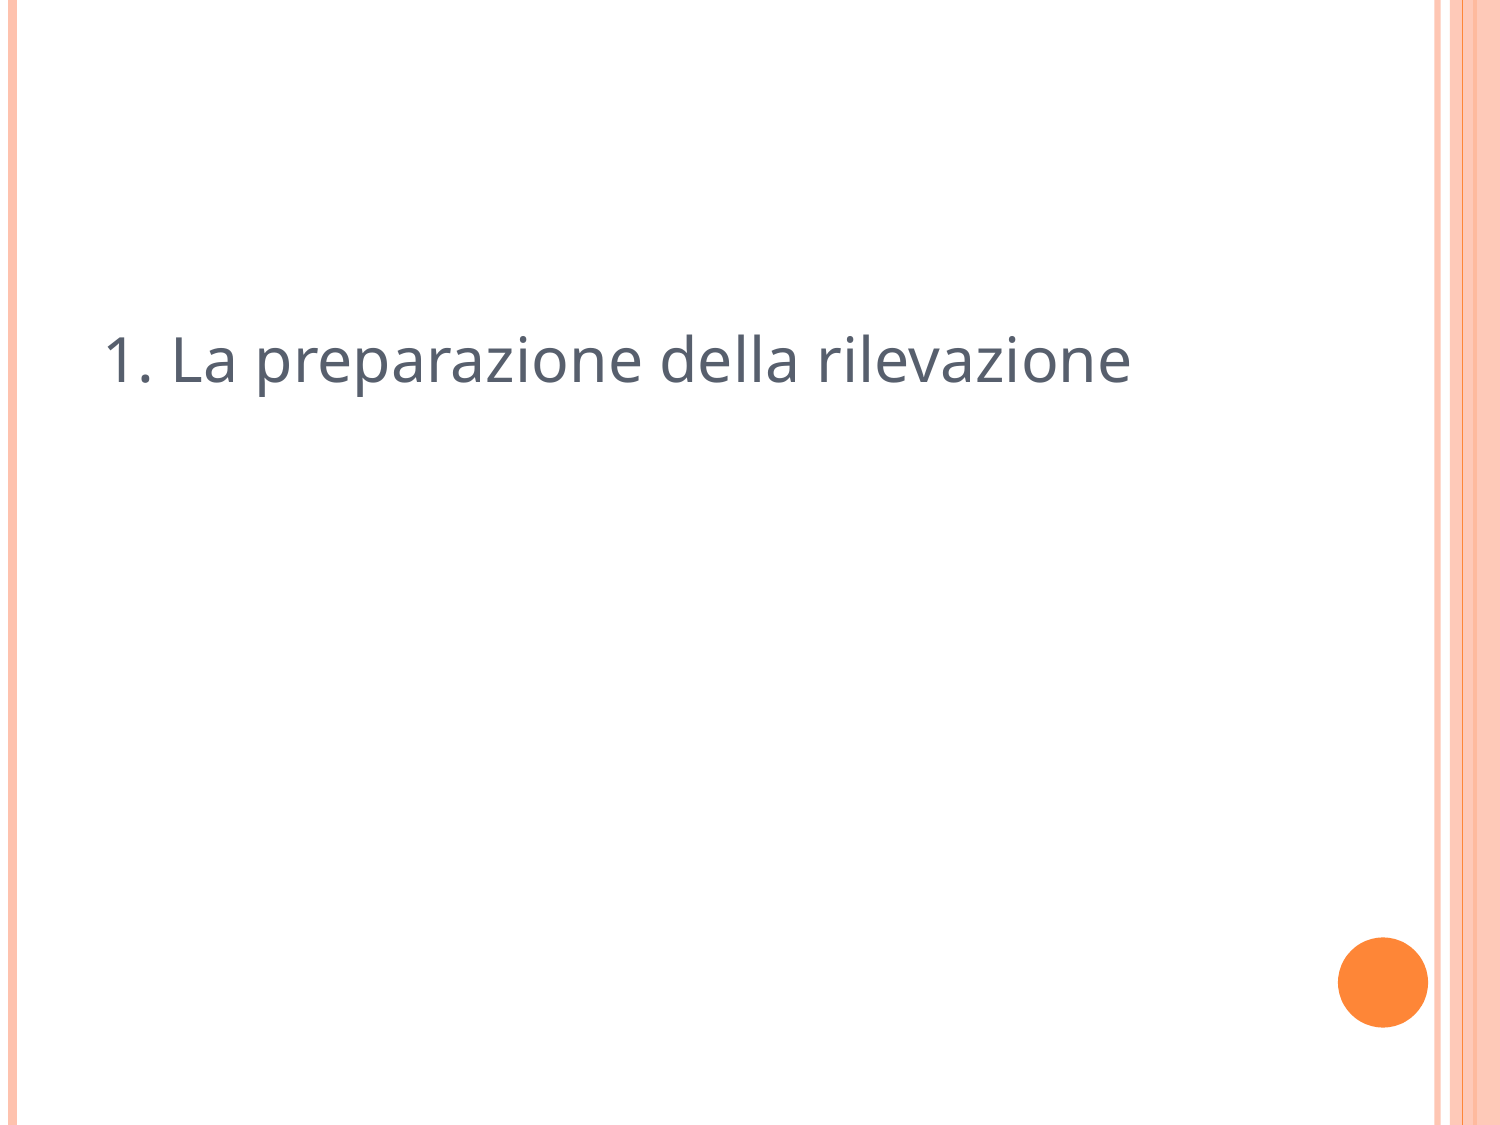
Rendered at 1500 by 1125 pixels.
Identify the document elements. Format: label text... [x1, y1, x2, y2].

title 1. La preparazione della rilevazione [87, 312, 1363, 500]
